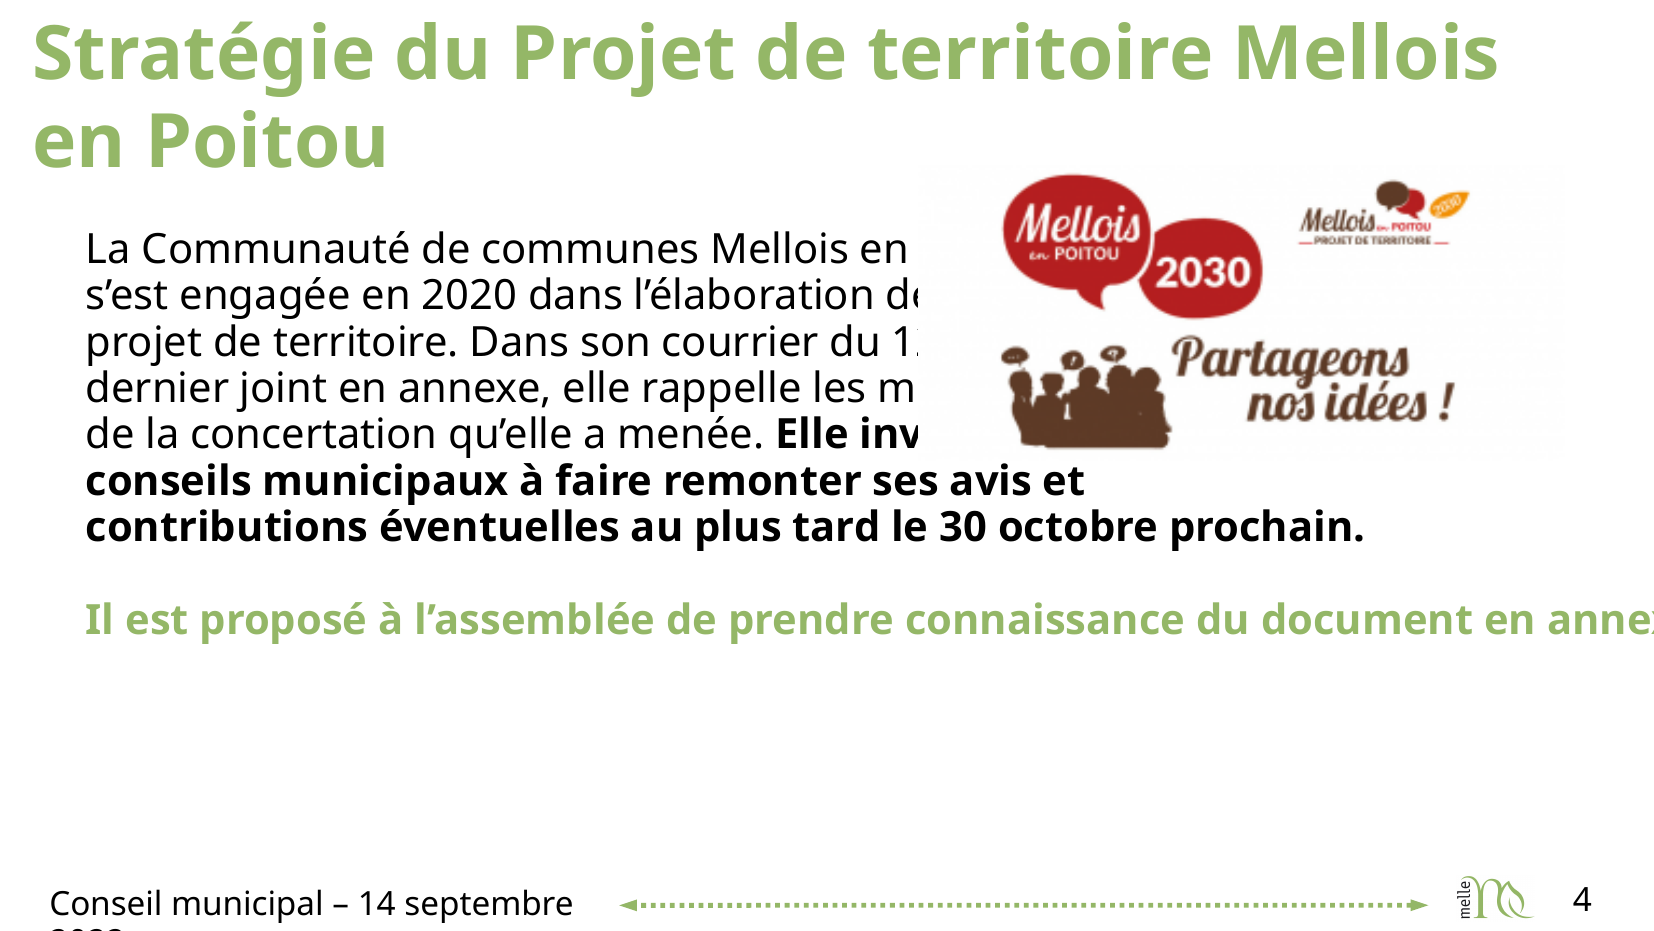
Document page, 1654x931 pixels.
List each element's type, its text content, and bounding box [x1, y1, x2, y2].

text_box La Communauté de communes Mellois en Poitou s’est engagée en 2020 dans l’élaboration de son projet de territoire. Dans son courrier du 12 juillet dernier joint en annexe, elle rappelle les modalités de la concertation qu’elle a menée. Elle invite les conseils municipaux à faire remonter ses avis et contributions éventuelles au plus tard le 30 octobre prochain. Il est proposé à l’assemblée de prendre connaissance du document en annexe présentant la stratégie adoptée, qui fera l’objet d’un débat en séance. [70, 218, 1560, 699]
picture [1456, 875, 1535, 922]
picture [918, 165, 1565, 461]
text_box Stratégie du Projet de territoire Mellois en Poitou [17, 0, 1607, 113]
text_box Conseil municipal – 14 septembre 2022 [34, 875, 602, 931]
